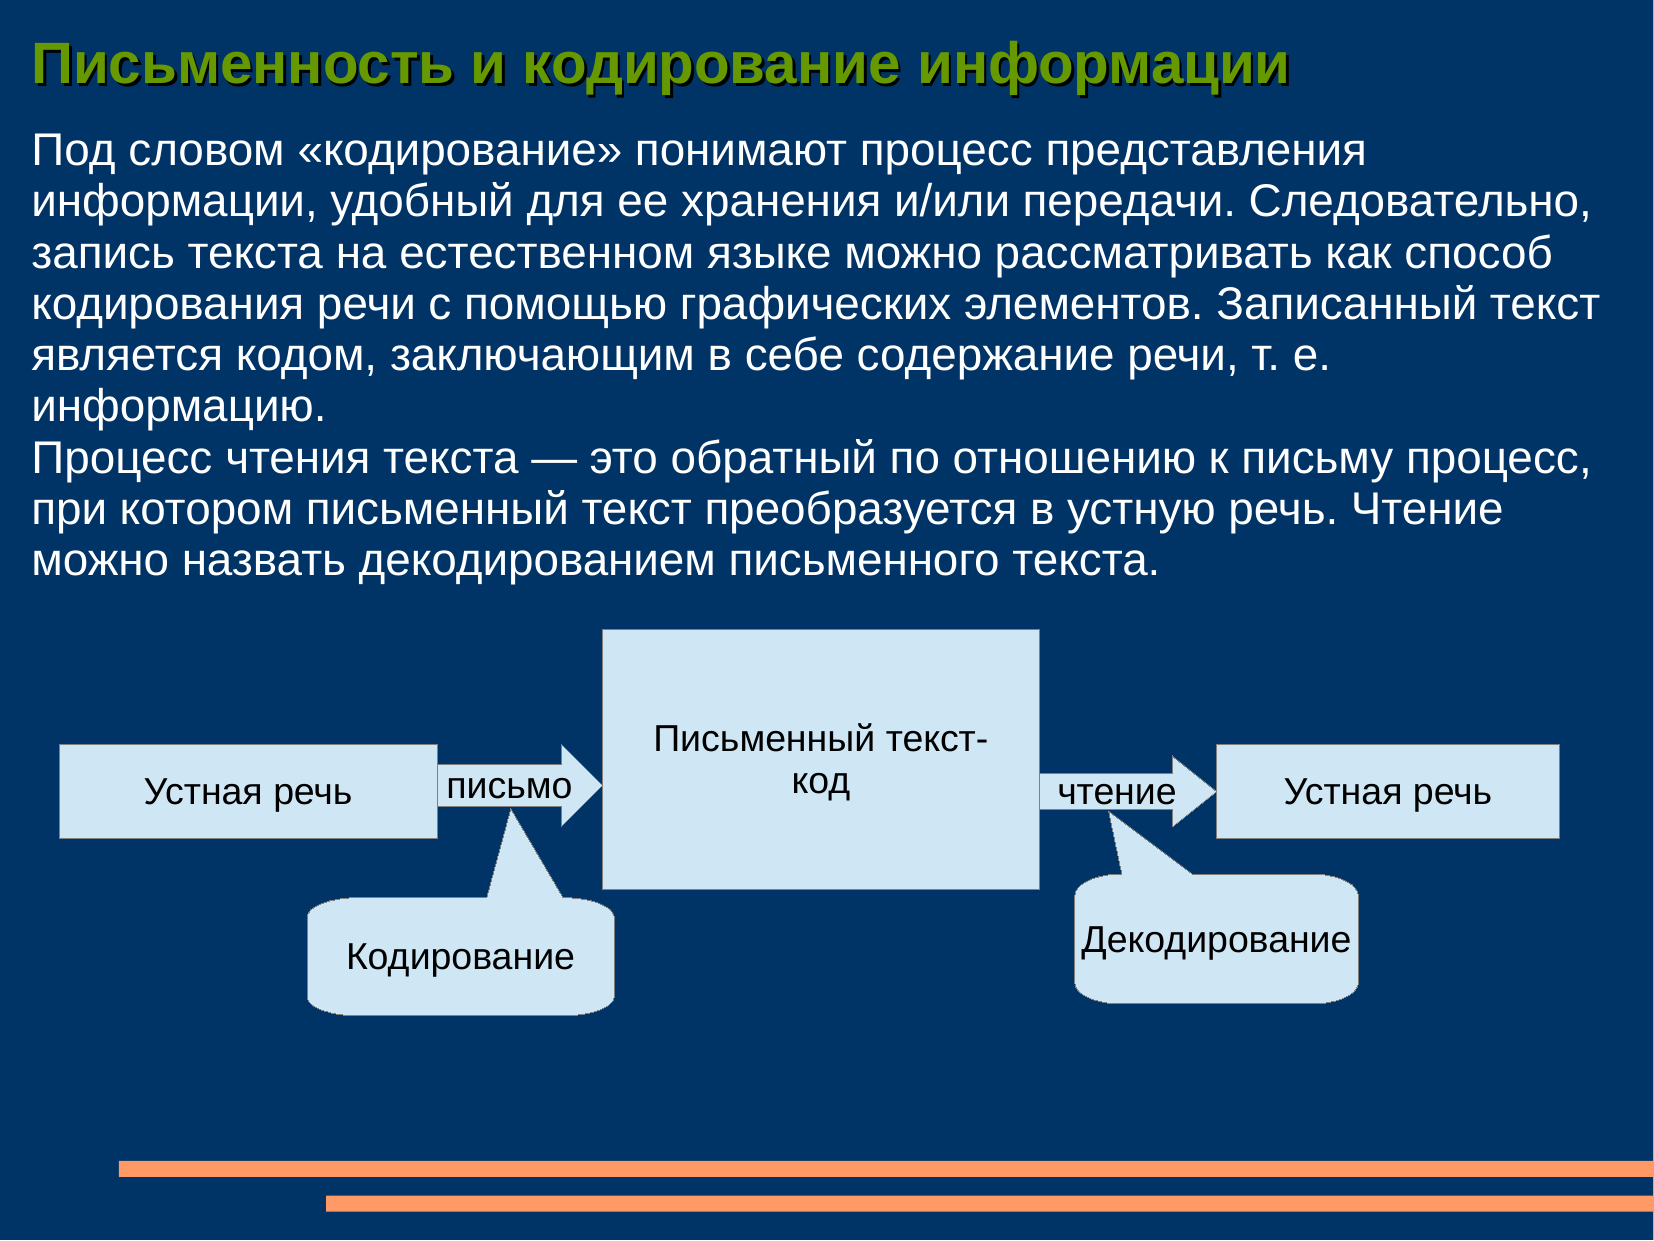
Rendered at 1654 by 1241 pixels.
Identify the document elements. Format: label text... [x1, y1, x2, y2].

text_box Декодирование [1074, 811, 1359, 1004]
text_box Письменный текст- код [602, 629, 1040, 890]
text_box письмо [437, 744, 603, 827]
text_box Устная речь [59, 744, 438, 839]
text_box чтение [1039, 755, 1217, 827]
text_box Письменность и кодирование информации Под словом «кодирование» понимают процесс представления информации, удобный для ее хранения и/или передачи. Следовательно, запись текста на естественном языке можно рассматривать как способ кодирования речи с помощью графических элементов. Записанный текст является кодом, заключающим в себе содержание речи, т. е. информацию. Процесс чтения текста — это обратный по отношению к письму процесс, при котором письменный текст преобразуется в устную речь. Чтение можно назвать декодированием письменного текста. [16, 23, 1646, 712]
text_box Кодирование [307, 808, 615, 1016]
text_box Устная речь [1216, 744, 1560, 839]
